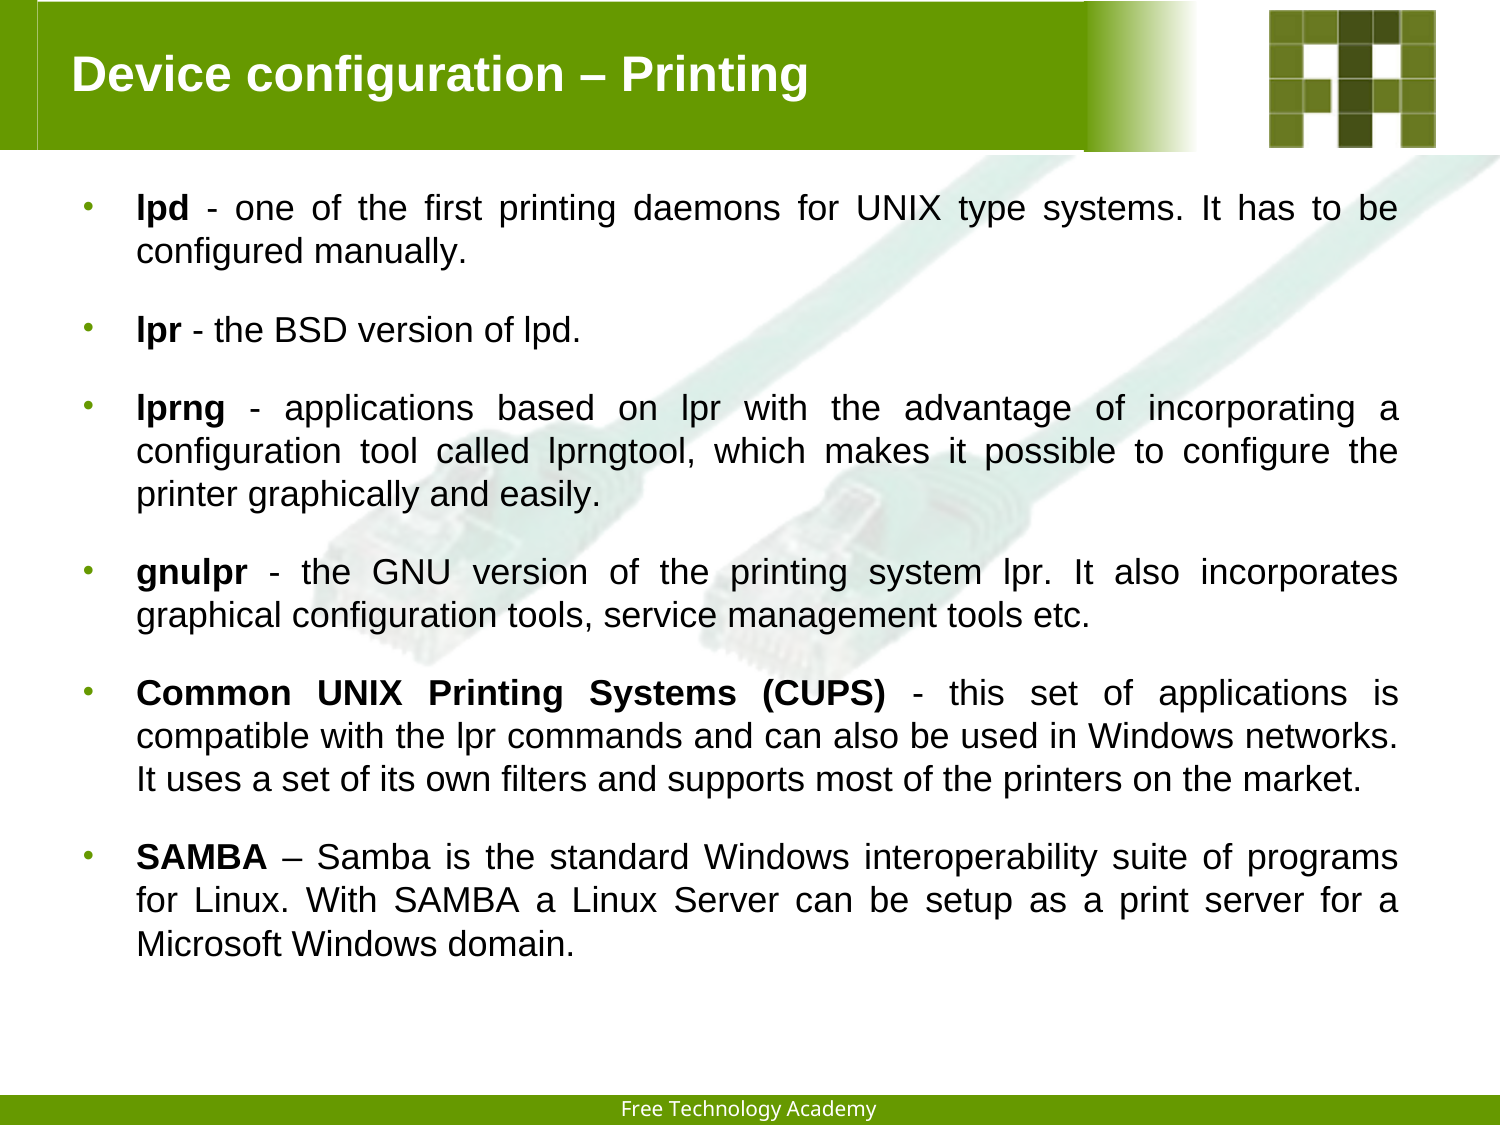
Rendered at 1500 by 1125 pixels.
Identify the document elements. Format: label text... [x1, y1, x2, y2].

list lpd - one of the first printing daemons for UNIX type systems. It has to be configured manually. lpr - the BSD version of lpd. lprng - applications based on lpr with the advantage of incorporating a configuration tool called lprngtool, which makes it possible to configure the printer graphically and easily. gnulpr - the GNU version of the printing system lpr. It also incorporates graphical configuration tools, service management tools etc. Common UNIX Printing Systems (CUPS) - this set of applications is compatible with the lpr commands and can also be used in Windows networks. It uses a set of its own filters and supports most of the printers on the market. SAMBA – Samba is the standard Windows interoperability suite of programs for Linux. With SAMBA a Linux Server can be setup as a print server for a Microsoft Windows domain. [67, 177, 1418, 1016]
picture [1269, 10, 1436, 148]
title Device configuration – Printing [56, 1, 1107, 152]
